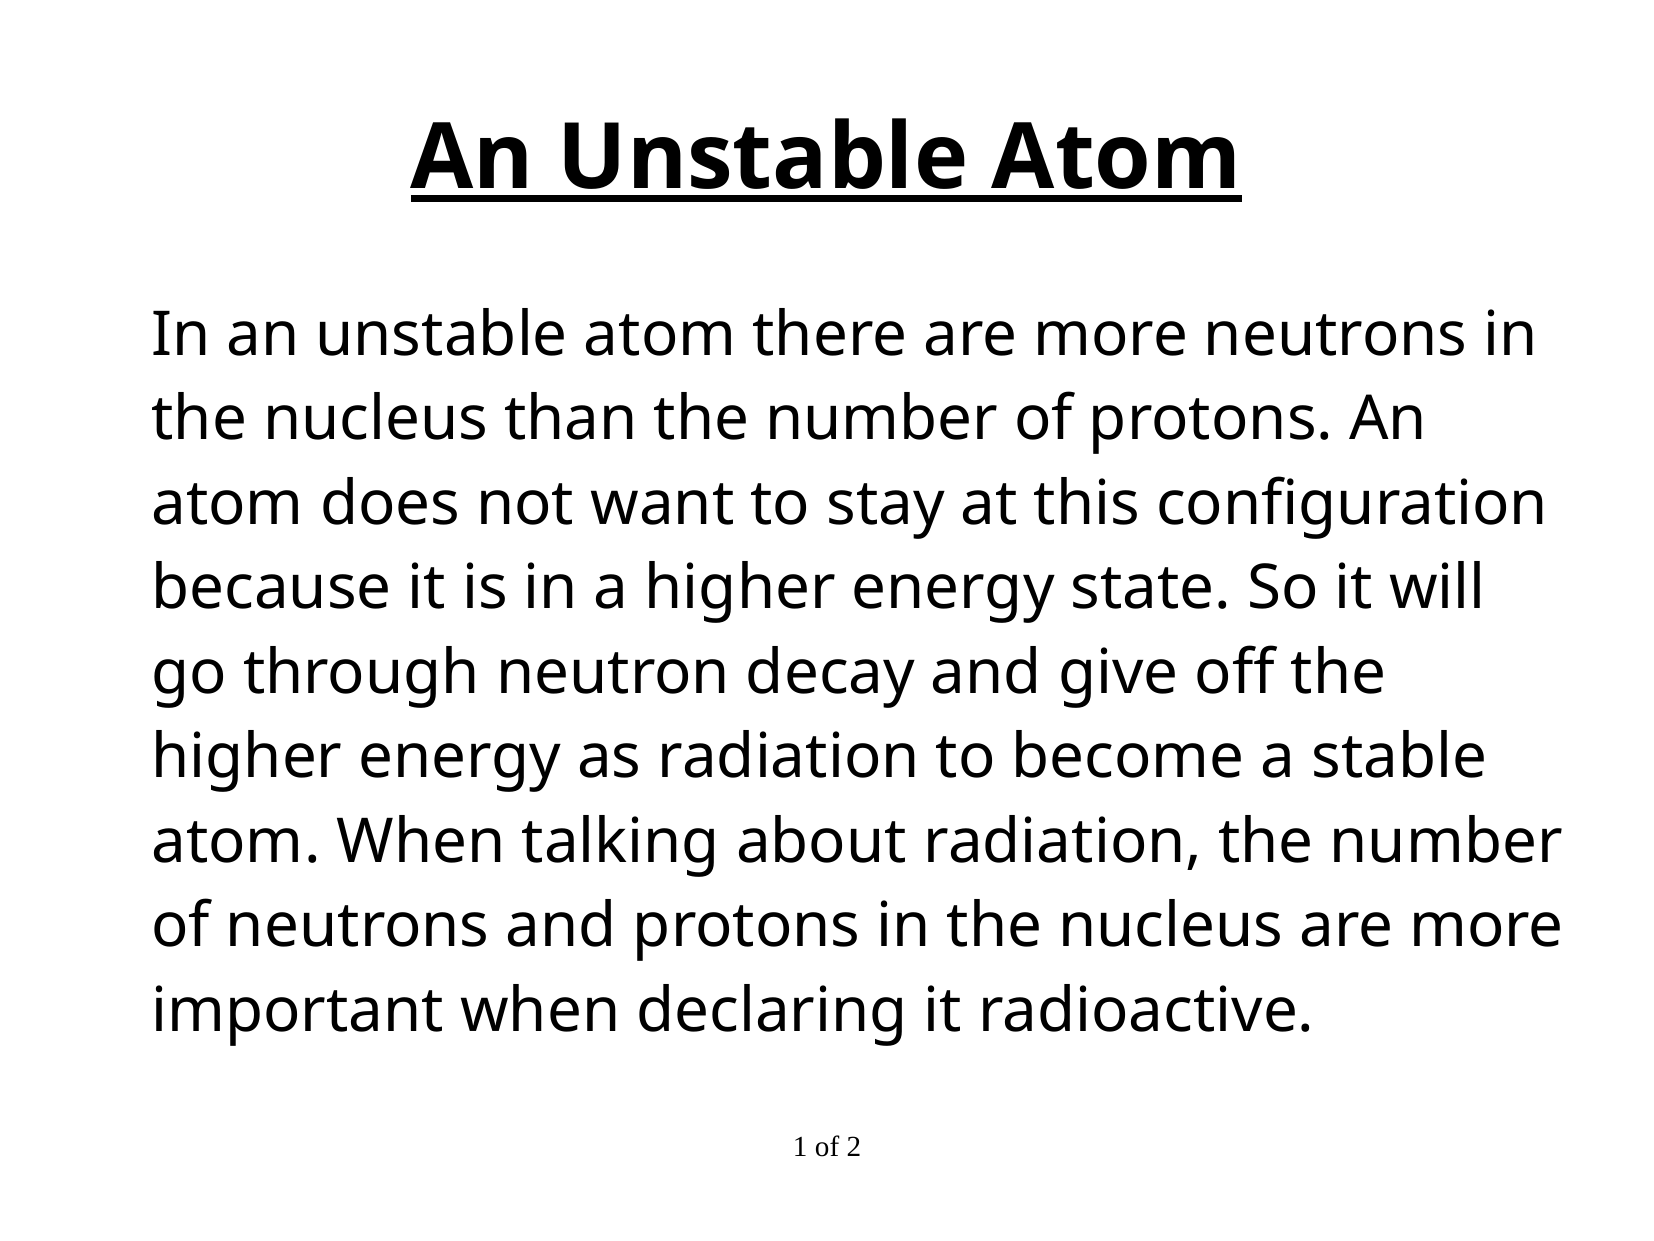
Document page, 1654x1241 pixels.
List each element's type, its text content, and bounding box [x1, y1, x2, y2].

title An Unstable Atom [82, 49, 1571, 257]
list In an unstable atom there are more neutrons in the nucleus than the number of protons. An atom does not want to stay at this configuration because it is in a higher energy state. So it will go through neutron decay and give off the higher energy as radiation to become a stable atom. When talking about radiation, the number of neutrons and protons in the nucleus are more important when declaring it radioactive. [85, 289, 1574, 1130]
